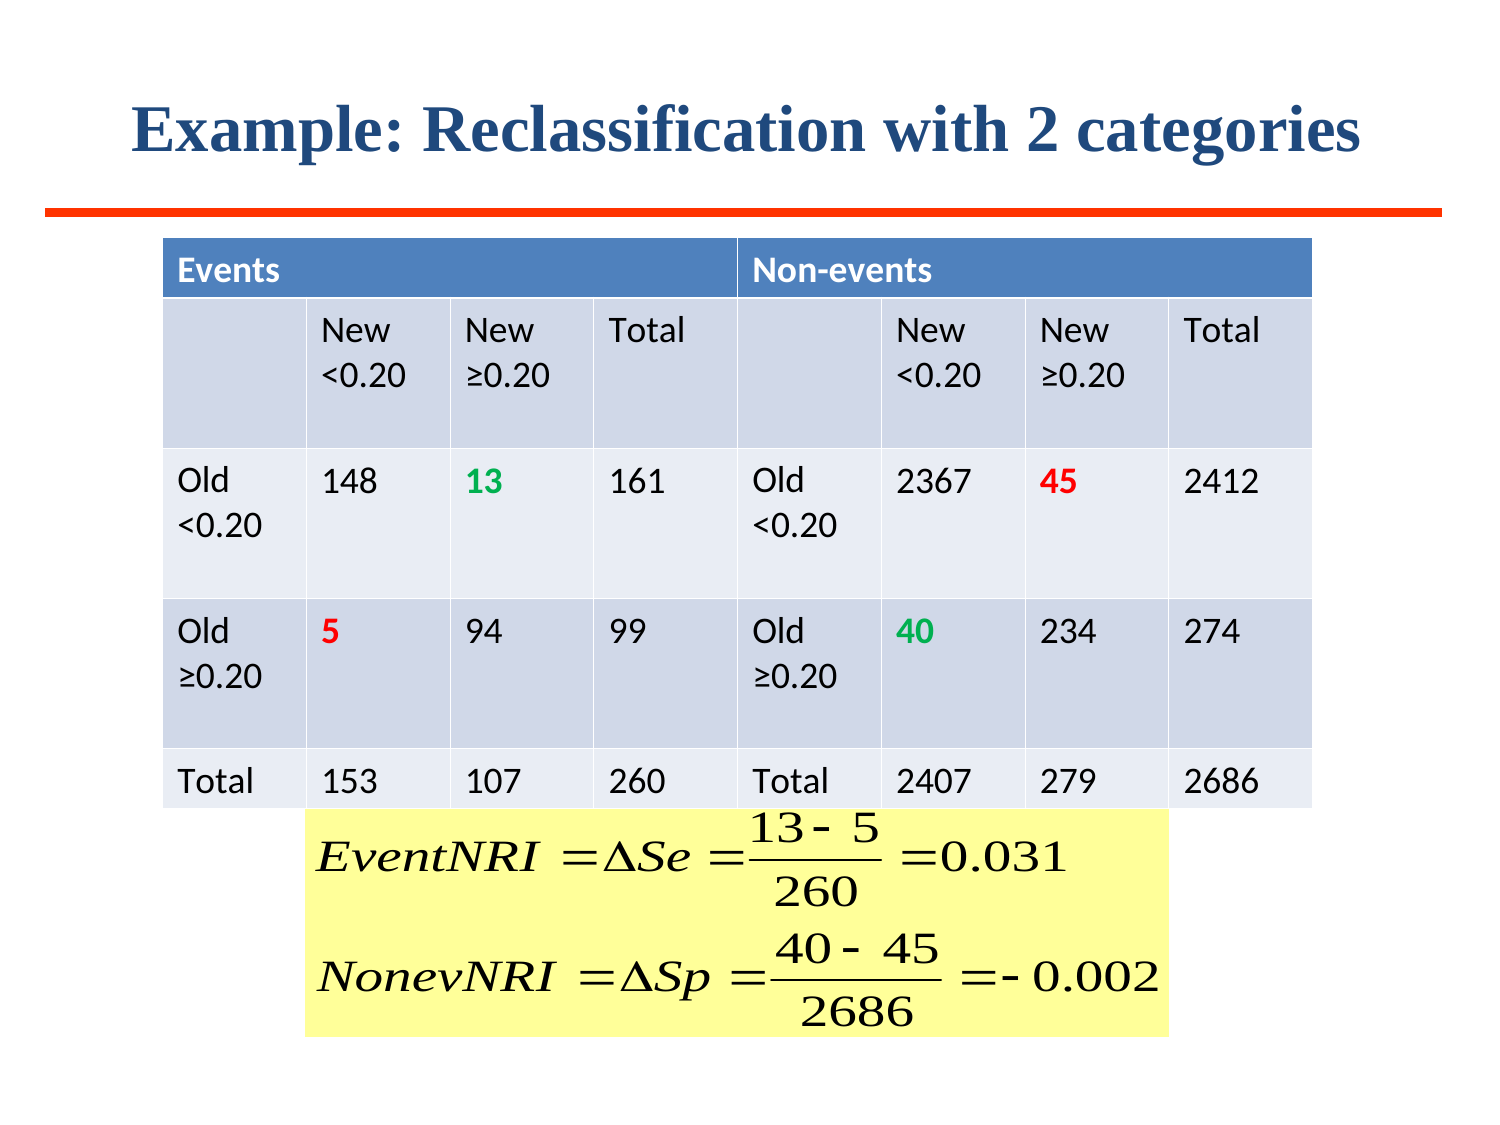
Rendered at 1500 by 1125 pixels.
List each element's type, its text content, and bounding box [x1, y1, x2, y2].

table_cell Old ≥0.20 [163, 599, 306, 748]
table_cell 2412 [1169, 449, 1312, 598]
table_cell 45 [1026, 449, 1168, 598]
table_cell New <0.20 [307, 299, 450, 448]
table_header Non-events [738, 238, 1312, 297]
table_cell 13 [451, 449, 593, 598]
table_cell 274 [1169, 599, 1312, 748]
table_cell 40 [882, 599, 1025, 748]
table_cell 2686 [1169, 749, 1312, 808]
table_cell Total [1169, 299, 1312, 448]
table_header Events [163, 238, 737, 297]
table_cell [738, 299, 881, 448]
table_cell 107 [451, 749, 593, 808]
table_cell Old ≥0.20 [738, 599, 881, 748]
table_cell 94 [451, 599, 593, 748]
table_cell Total [594, 299, 737, 448]
table_cell Old <0.20 [738, 449, 881, 598]
text_box Example: Reclassification with 2 categories [99, 37, 1413, 208]
table_cell 279 [1026, 749, 1168, 808]
table_cell Old <0.20 [163, 449, 306, 598]
table_cell 161 [594, 449, 737, 598]
table_cell 148 [307, 449, 450, 598]
table_cell 5 [307, 599, 450, 748]
table_cell 2407 [882, 749, 1025, 808]
table_cell 153 [307, 749, 450, 808]
table_cell New ≥0.20 [1026, 299, 1168, 448]
table_cell New <0.20 [882, 299, 1025, 448]
table_cell 99 [594, 599, 737, 748]
table_cell [163, 299, 306, 448]
table_cell 260 [594, 749, 737, 808]
table_cell Total [738, 749, 881, 808]
table_cell 2367 [882, 449, 1025, 598]
table_cell Total [163, 749, 306, 808]
table_cell 234 [1026, 599, 1168, 748]
table_cell New ≥0.20 [451, 299, 593, 448]
chart [305, 809, 1169, 1038]
